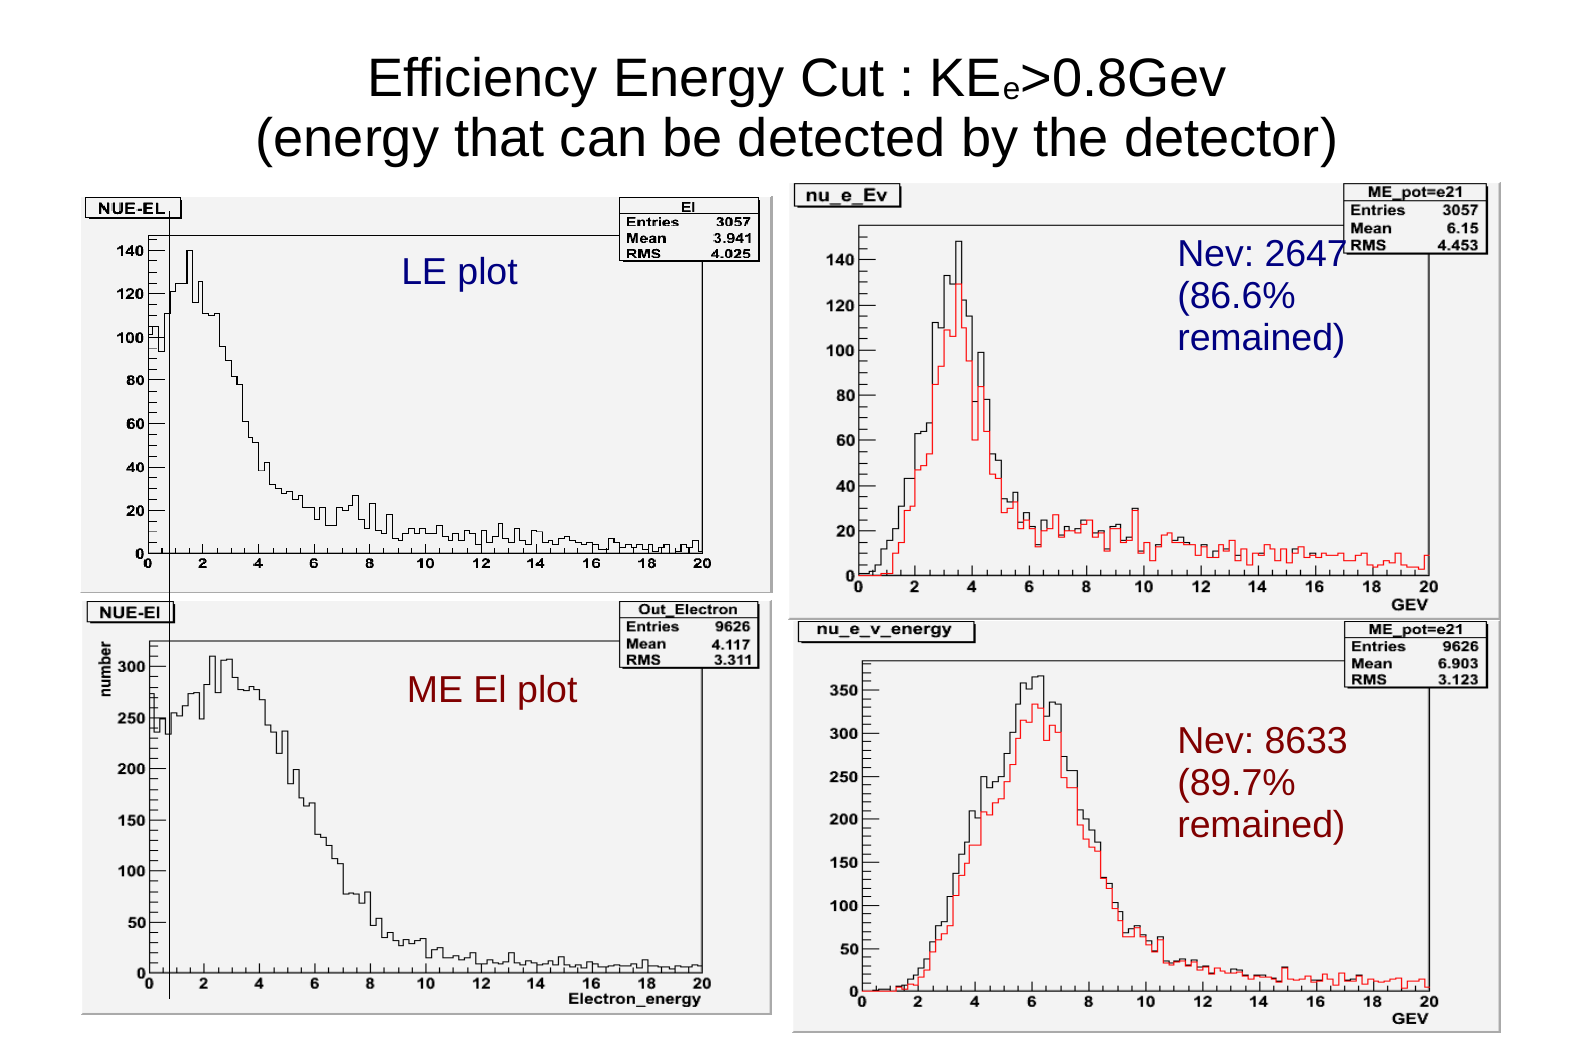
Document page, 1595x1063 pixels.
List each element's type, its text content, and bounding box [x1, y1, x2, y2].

picture [80, 599, 772, 1015]
text_box ME El plot [392, 661, 730, 719]
picture [79, 195, 773, 593]
title Efficiency Energy Cut : KEe>0.8Gev (energy that can be detected by the detector) [79, 26, 1515, 189]
text_box Nev: 2647 (86.6% remained) [1162, 225, 1463, 366]
text_box Nev: 8633 (89.7% remained) [1162, 712, 1426, 854]
picture [787, 181, 1501, 1033]
text_box LE plot [386, 242, 725, 300]
